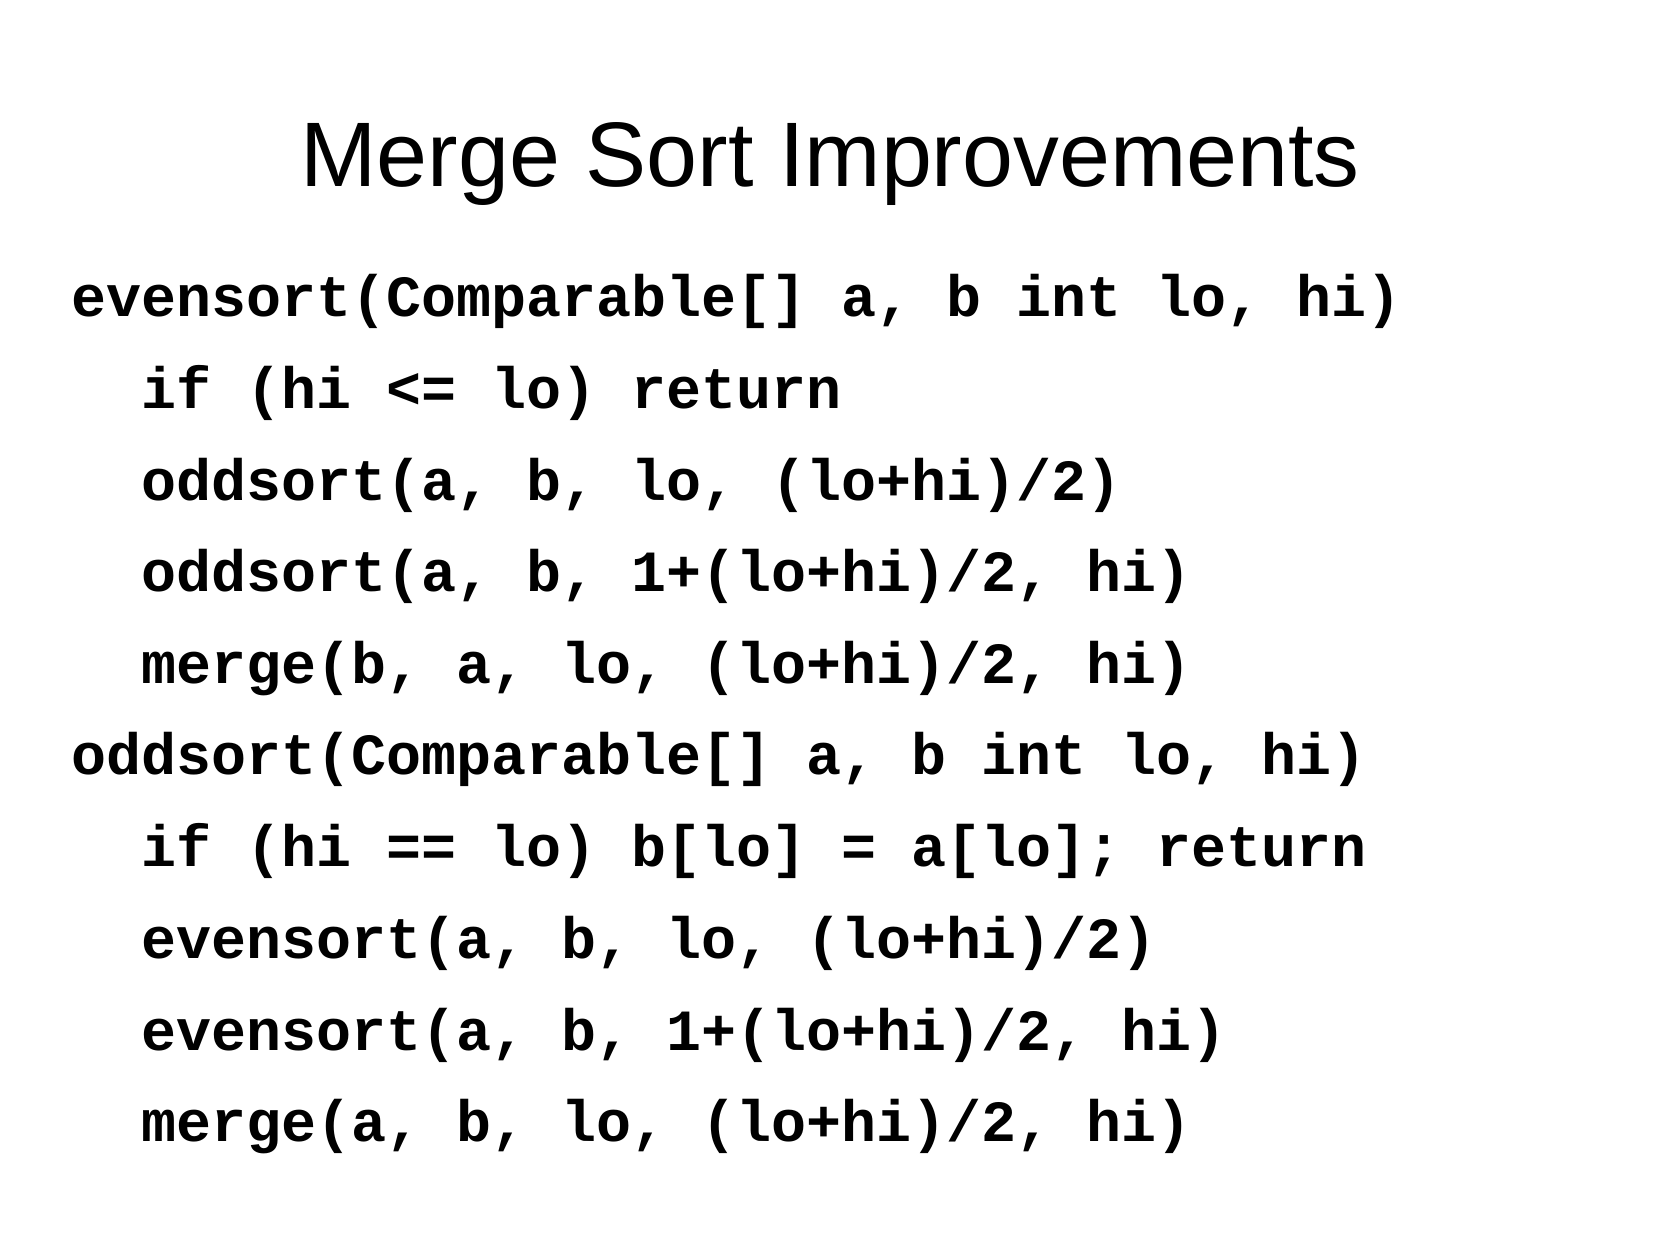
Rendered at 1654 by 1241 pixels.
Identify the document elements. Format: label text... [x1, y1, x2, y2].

title Merge Sort Improvements [86, 49, 1575, 257]
list evensort(Comparable[] a, b int lo, hi) if (hi <= lo) return oddsort(a, b, lo, (lo+hi)/2) oddsort(a, b, 1+(lo+hi)/2, hi) merge(b, a, lo, (lo+hi)/2, hi) oddsort(Comparable[] a, b int lo, hi) if (hi == lo) b[lo] = a[lo]; return evensort(a, b, lo, (lo+hi)/2) evensort(a, b, 1+(lo+hi)/2, hi) merge(a, b, lo, (lo+hi)/2, hi) [70, 260, 1654, 1241]
